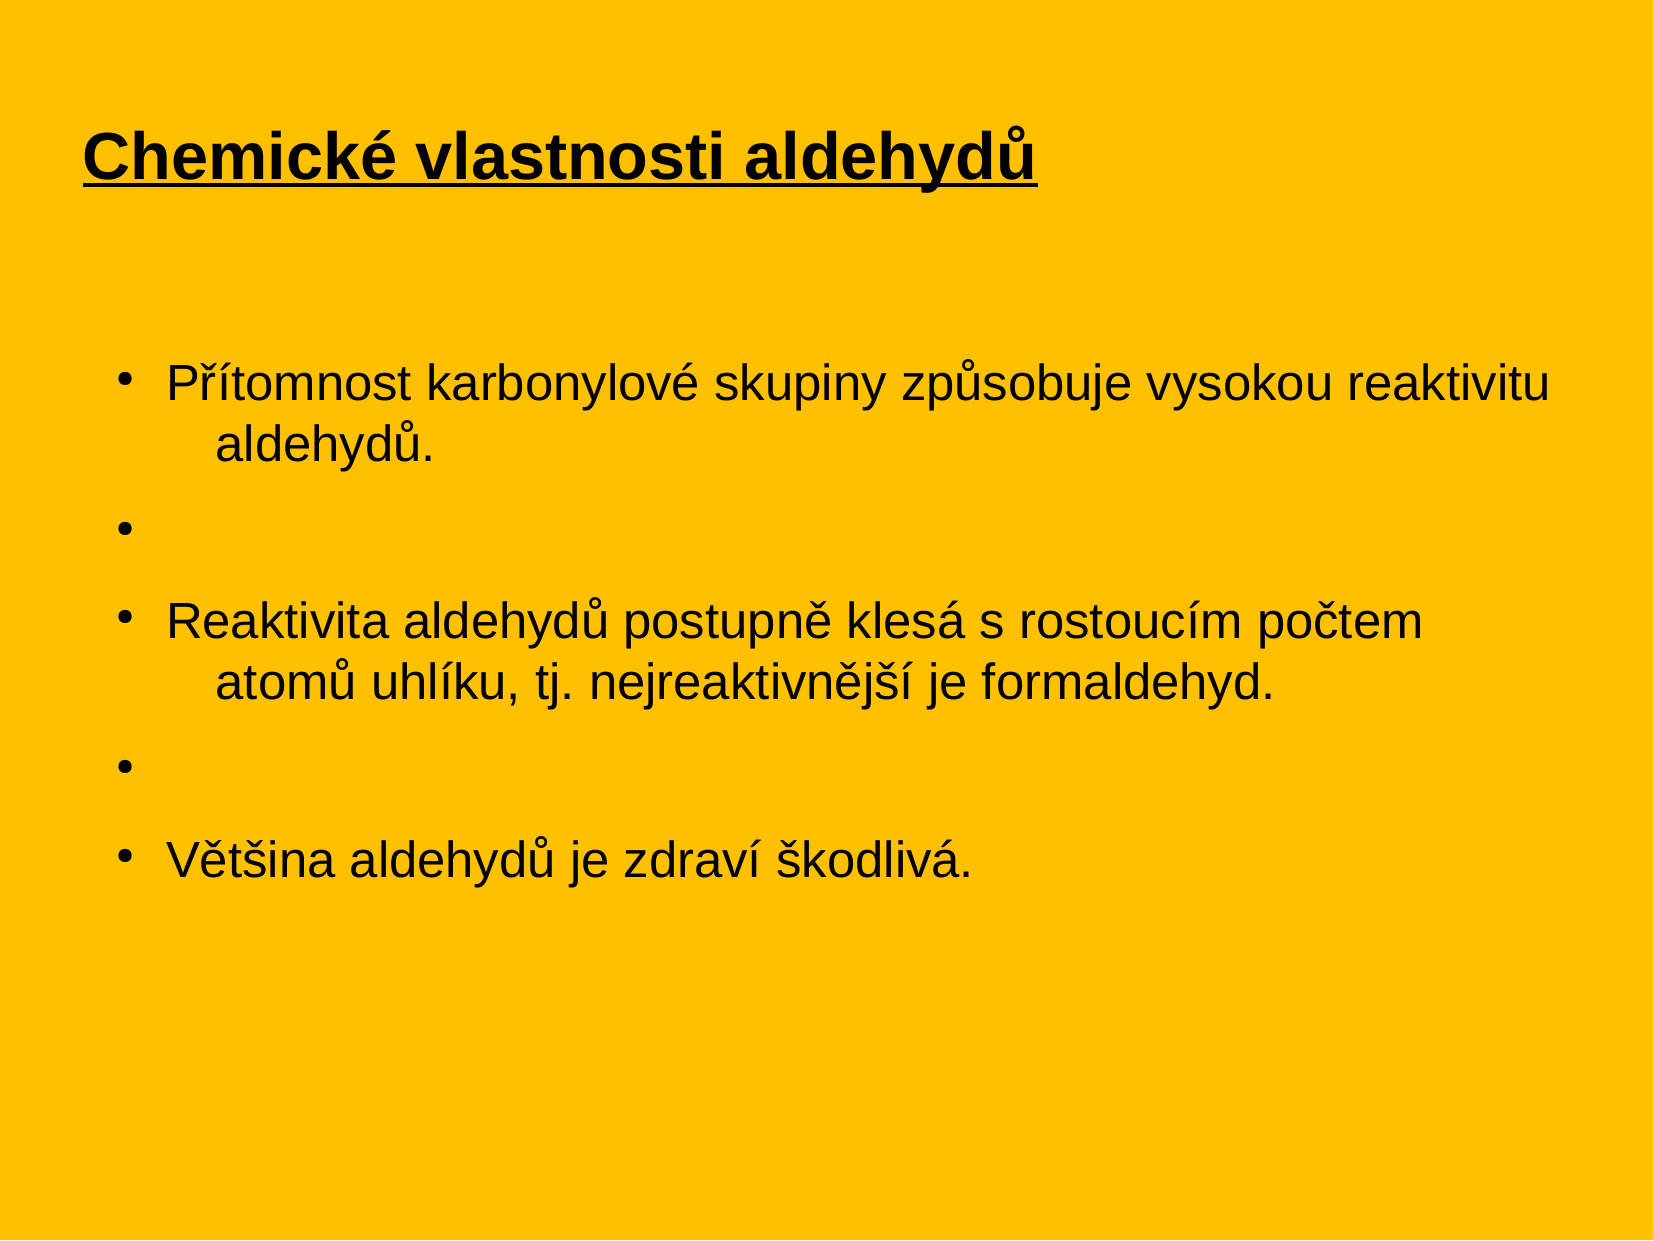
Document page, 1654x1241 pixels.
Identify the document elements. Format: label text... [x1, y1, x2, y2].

list Přítomnost karbonylové skupiny způsobuje vysokou reaktivitu aldehydů. Reaktivita aldehydů postupně klesá s rostoucím počtem atomů uhlíku, tj. nejreaktivnější je formaldehyd. Většina aldehydů je zdraví škodlivá. [82, 349, 1571, 891]
title Chemické vlastnosti aldehydů [82, 49, 1571, 257]
